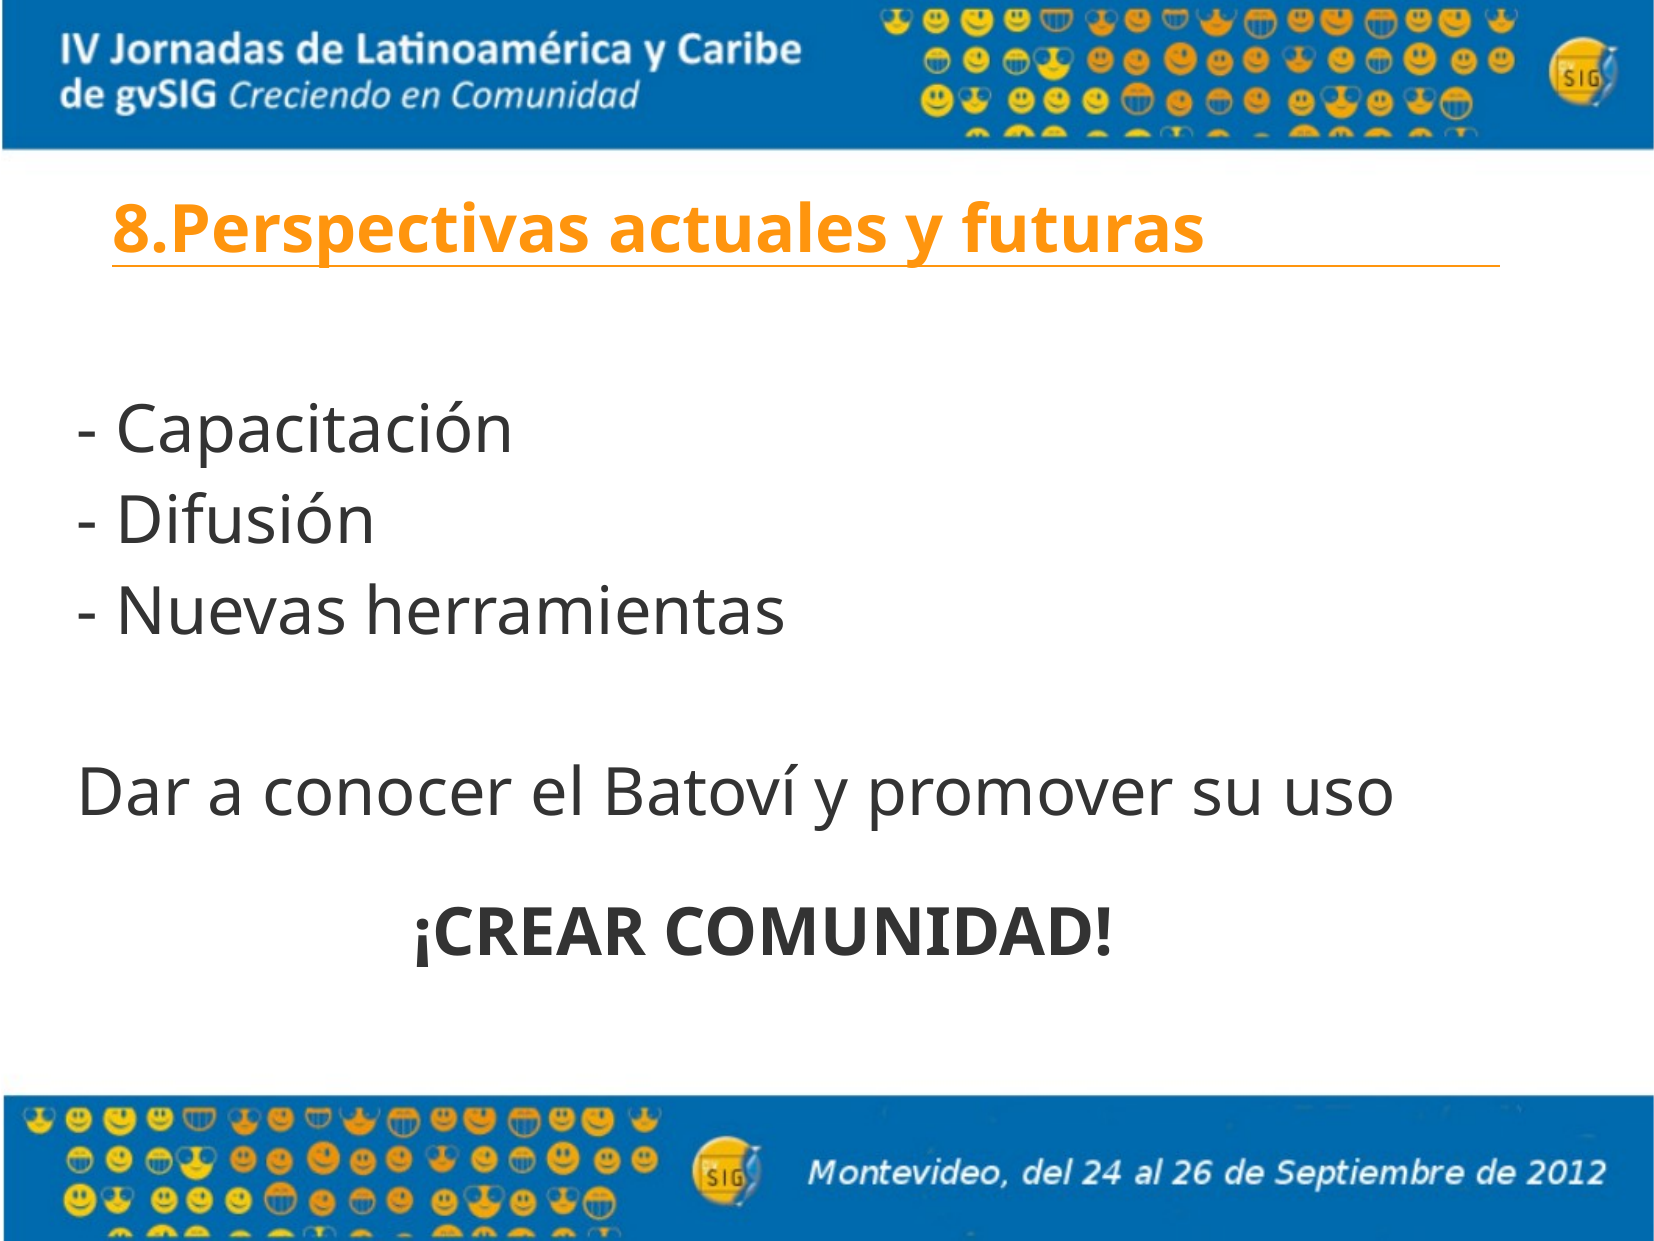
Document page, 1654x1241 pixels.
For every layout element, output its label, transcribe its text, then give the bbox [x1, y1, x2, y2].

text_box ¡CREAR COMUNIDAD! [413, 890, 1247, 969]
title - Capacitación - Difusión - Nuevas herramientas Dar a conocer el Batoví y promover su uso [76, 336, 1565, 881]
picture [1, 0, 1654, 1241]
title 8.Perspectivas actuales y futuras [112, 187, 1601, 266]
